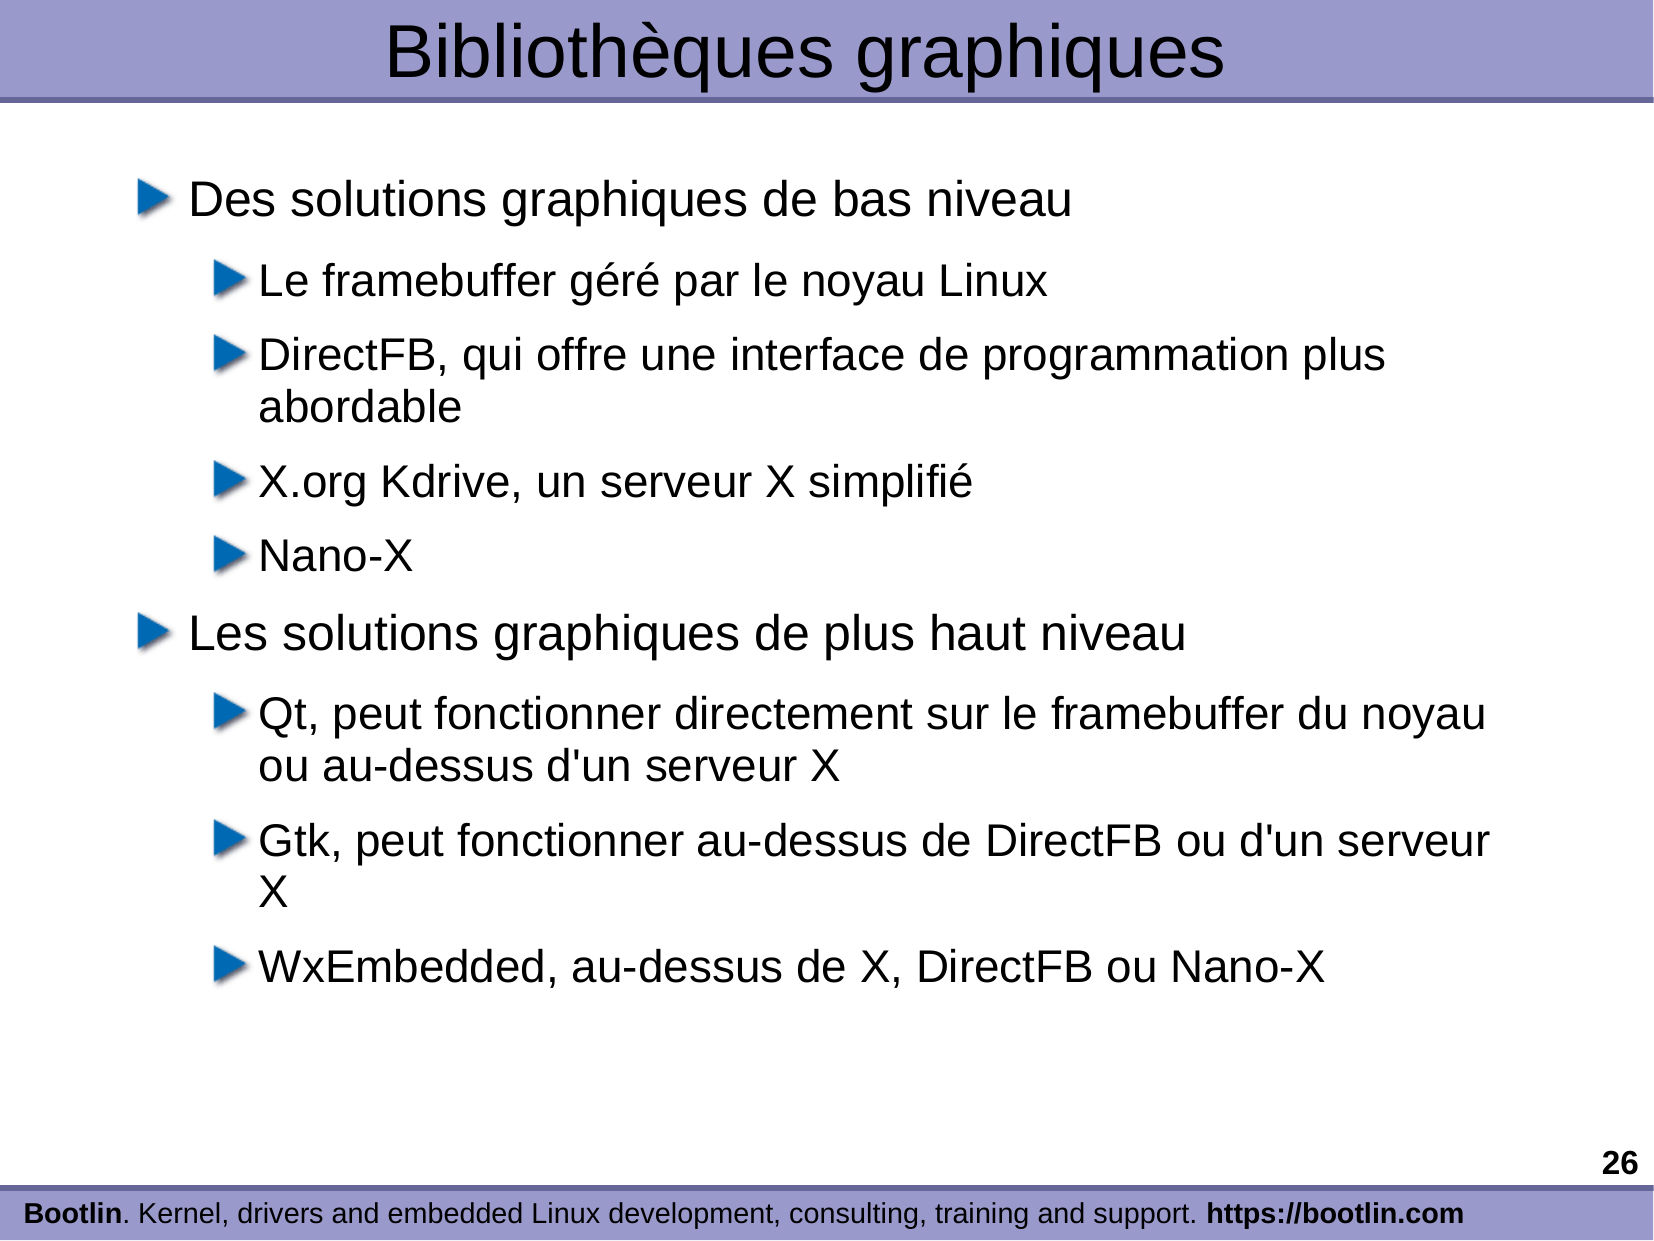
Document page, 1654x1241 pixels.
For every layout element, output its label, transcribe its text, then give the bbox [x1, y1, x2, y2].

list Des solutions graphiques de bas niveau Le framebuffer géré par le noyau Linux DirectFB, qui offre une interface de programmation plus abordable X.org Kdrive, un serveur X simplifié Nano-X Les solutions graphiques de plus haut niveau Qt, peut fonctionner directement sur le framebuffer du noyau ou au-dessus d'un serveur X Gtk, peut fonctionner au-dessus de DirectFB ou d'un serveur X WxEmbedded, au-dessus de X, DirectFB ou Nano-X [117, 171, 1530, 1062]
title Bibliothèques graphiques [60, 5, 1551, 97]
